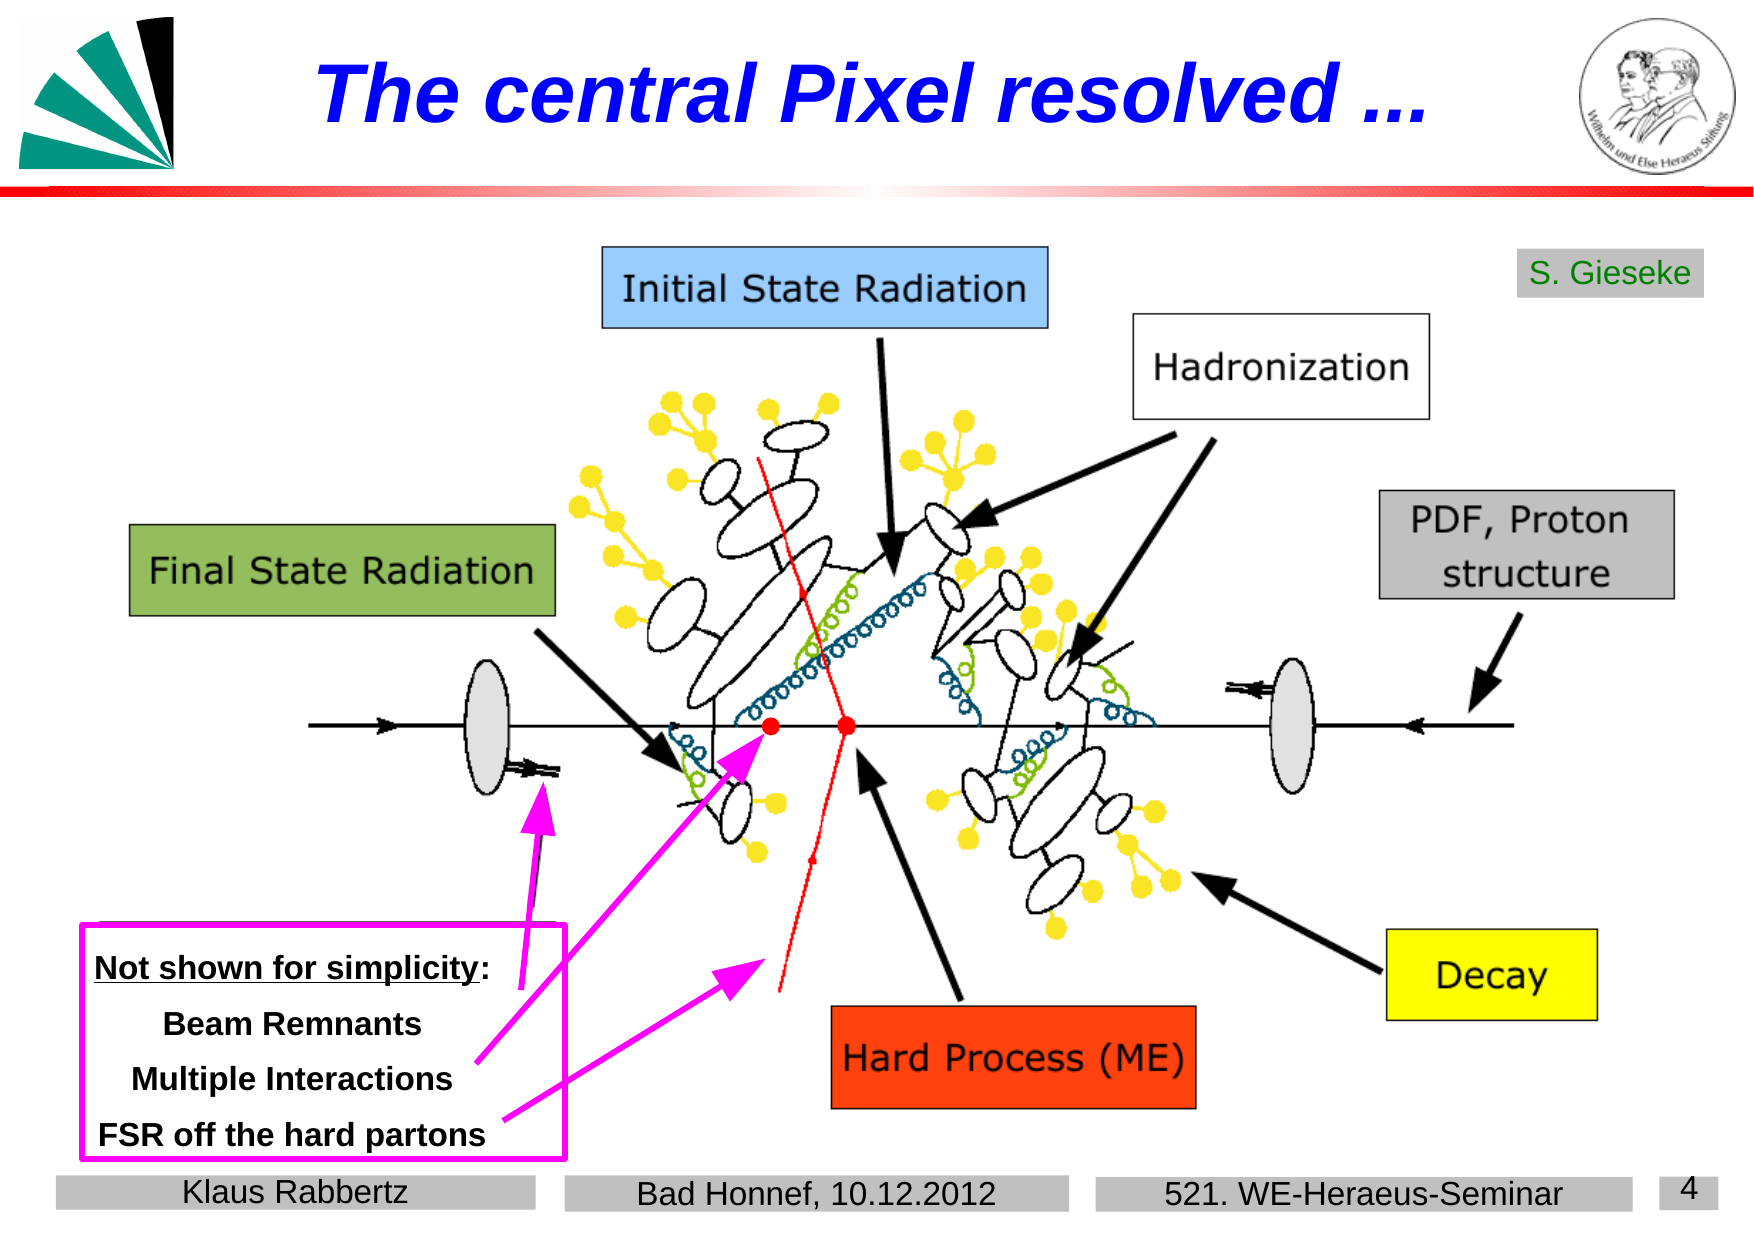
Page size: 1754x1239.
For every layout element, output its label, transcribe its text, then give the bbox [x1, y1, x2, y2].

title The central Pixel resolved ... [220, 0, 1525, 189]
picture [85, 235, 1688, 1168]
text_box S. Gieseke [1517, 248, 1704, 298]
text_box [761, 717, 780, 736]
picture [1579, 18, 1736, 175]
text_box Not shown for simplicity: Beam Remnants Multiple Interactions FSR off the hard partons [82, 925, 565, 1151]
picture [85, 1151, 562, 1156]
picture [19, 17, 174, 171]
